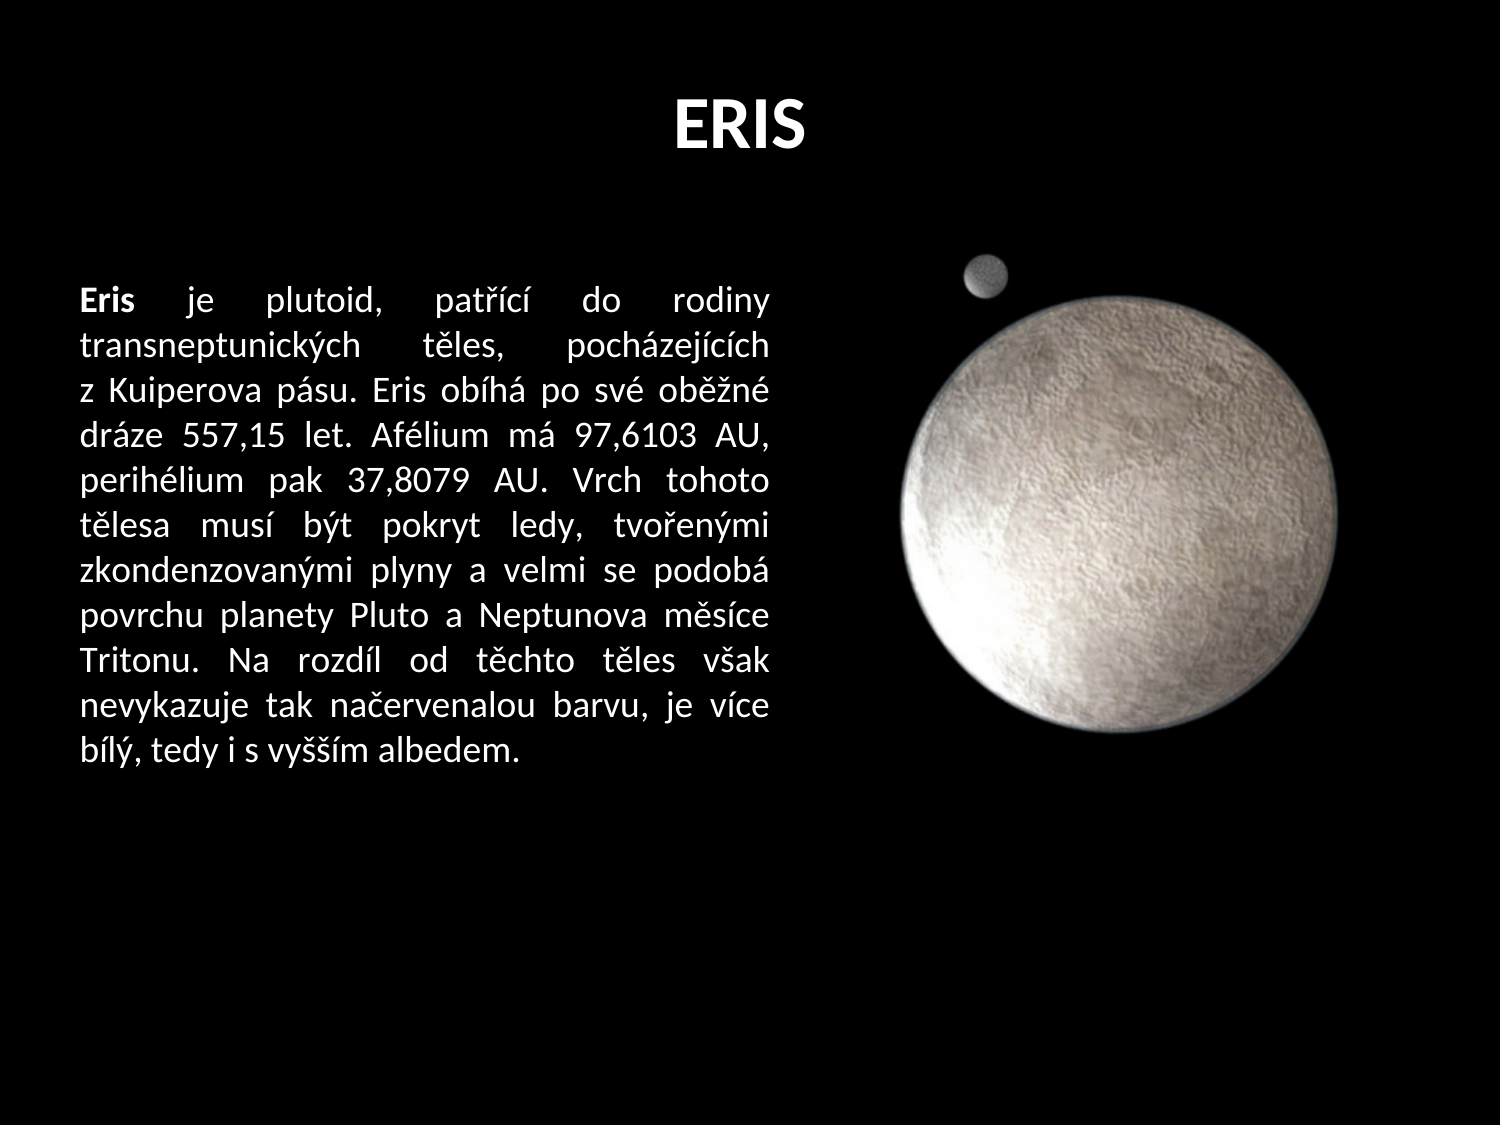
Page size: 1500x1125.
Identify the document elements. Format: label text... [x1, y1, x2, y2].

text_box ERIS [658, 66, 823, 172]
picture [844, 231, 1388, 775]
text_box Eris je plutoid, patřící do rodiny transneptunických těles, pocházejících z Kuiperova pásu. Eris obíhá po své oběžné dráze 557,15 let. Afélium má 97,6103 AU, perihélium pak 37,8079 AU. Vrch tohoto tělesa musí být pokryt ledy, tvořenými zkondenzovanými plyny a velmi se podobá povrchu planety Pluto a Neptunova měsíce Tritonu. Na rozdíl od těchto těles však nevykazuje tak načervenalou barvu, je více bílý, tedy i s vyšším albedem. [64, 267, 786, 778]
